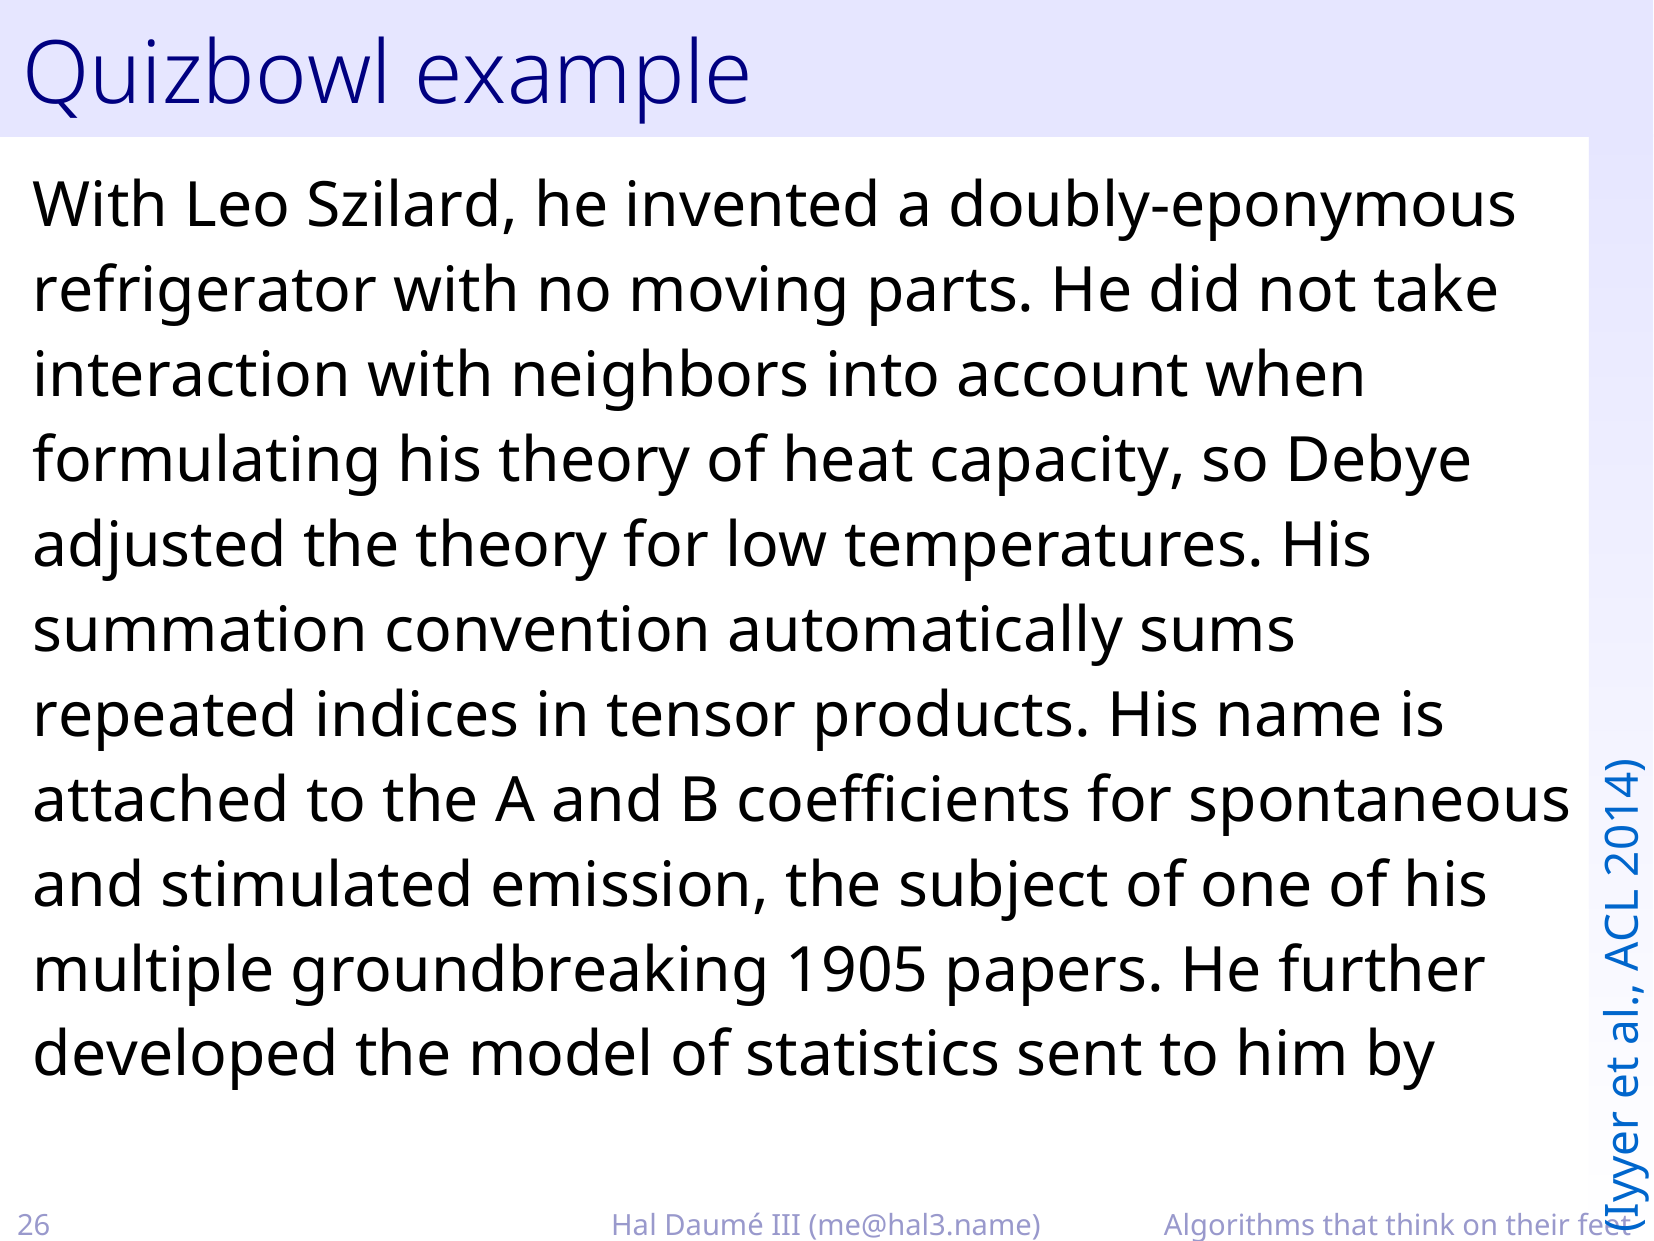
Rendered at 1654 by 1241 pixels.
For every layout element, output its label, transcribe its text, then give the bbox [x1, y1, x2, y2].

text_box (Iyyer et al., ACL 2014) [1585, 688, 1648, 1236]
title Quizbowl example [22, 8, 1639, 131]
list With Leo Szilard, he invented a doubly-eponymous refrigerator with no moving parts. He did not take interaction with neighbors into account when formulating his theory of heat capacity, so Debye adjusted the theory for low temperatures. His summation convention automatically sums repeated indices in tensor products. His name is attached to the A and B coefficients for spontaneous and stimulated emission, the subject of one of his multiple groundbreaking 1905 papers. He further developed the model of statistics sent to him by [32, 159, 1575, 880]
